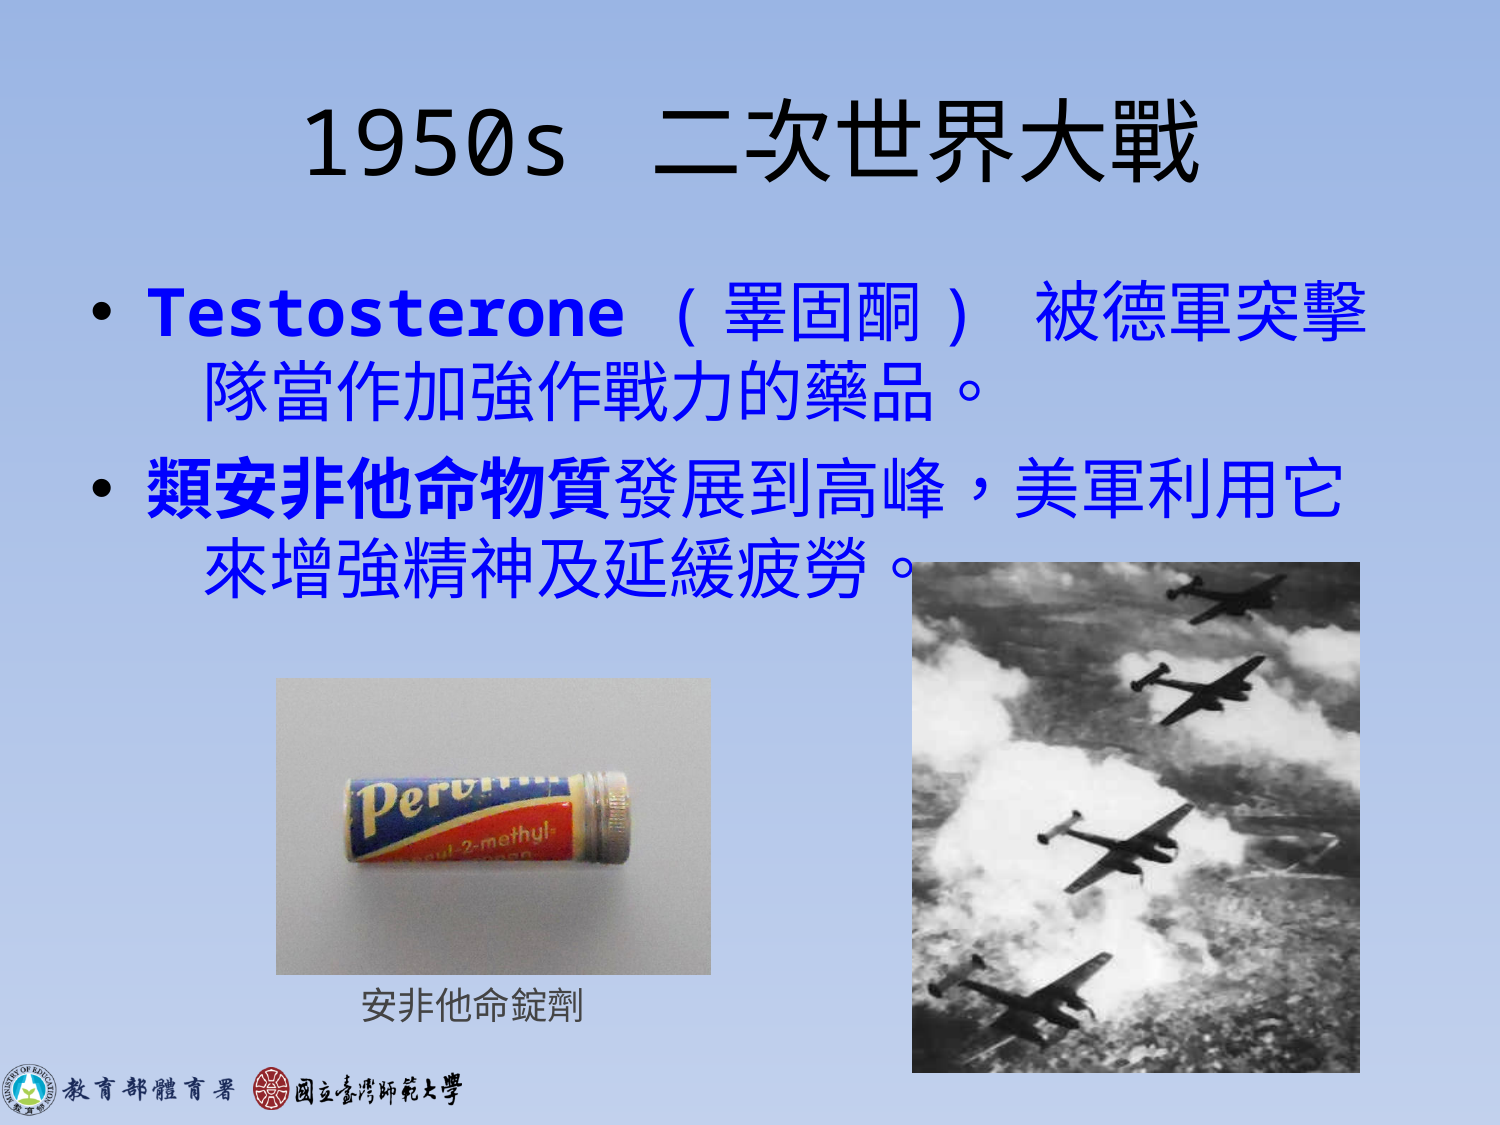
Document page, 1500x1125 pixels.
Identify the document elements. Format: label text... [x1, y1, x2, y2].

title 1950s 二次世界大戰 [75, 45, 1426, 233]
picture [912, 562, 1360, 1073]
list Testosterone (睪固酮) 被德軍突擊隊當作加強作戰力的藥品。 類安非他命物質發展到高峰，美軍利用它來增強精神及延緩疲勞。 [75, 262, 1426, 1005]
text_box 安非他命錠劑 [345, 974, 711, 1034]
picture [276, 679, 711, 975]
